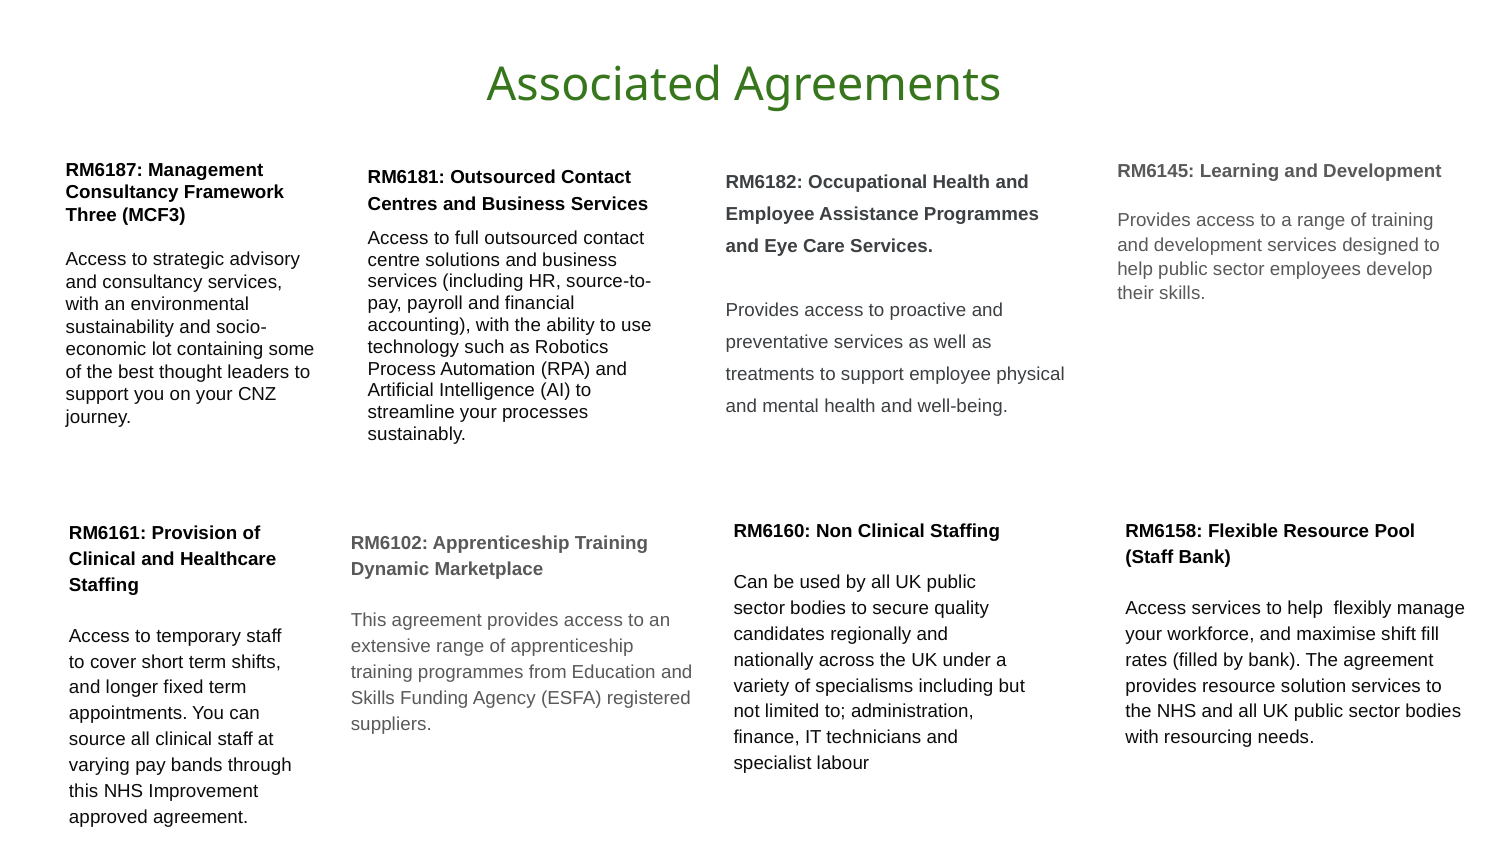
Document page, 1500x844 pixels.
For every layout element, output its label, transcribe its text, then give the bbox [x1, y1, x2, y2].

text_box RM6160: Non Clinical Staffing Can be used by all UK public sector bodies to secure quality candidates regionally and nationally across the UK under a variety of specialisms including but not limited to; administration, finance, IT technicians and specialist labour [718, 500, 1046, 789]
list RM6102: Apprenticeship Training Dynamic Marketplace This agreement provides access to an extensive range of apprenticeship training programmes from Education and Skills Funding Agency (ESFA) registered suppliers. [335, 512, 716, 789]
text_box RM6158: Flexible Resource Pool (Staff Bank) Access services to help flexibly manage your workforce, and maximise shift fill rates (filled by bank). The agreement provides resource solution services to the NHS and all UK public sector bodies with resourcing needs. [1110, 500, 1482, 763]
text_box RM6181: Outsourced Contact Centres and Business Services Access to full outsourced contact centre solutions and business services (including HR, source-to-pay, payroll and financial accounting), with the ability to use technology such as Robotics Process Automation (RPA) and Artificial Intelligence (AI) to streamline your processes sustainably. [327, 145, 699, 507]
text_box RM6187: Management Consultancy Framework Three (MCF3) Access to strategic advisory and consultancy services, with an environmental sustainability and socio-economic lot containing some of the best thought leaders to support you on your CNZ journey. [24, 142, 336, 443]
text_box RM6182: Occupational Health and Employee Assistance Programmes and Eye Care Services. Provides access to proactive and preventative services as well as treatments to support employee physical and mental health and well-being. [710, 145, 1091, 480]
text_box RM6161: Provision of Clinical and Healthcare Staffing Access to temporary staff to cover short term shifts, and longer fixed term appointments. You can source all clinical staff at varying pay bands through this NHS Improvement approved agreement. [53, 502, 307, 844]
list RM6145: Learning and Development Provides access to a range of training and development services designed to help public sector employees develop their skills. [1102, 142, 1482, 419]
title Associated Agreements [51, 35, 1449, 130]
